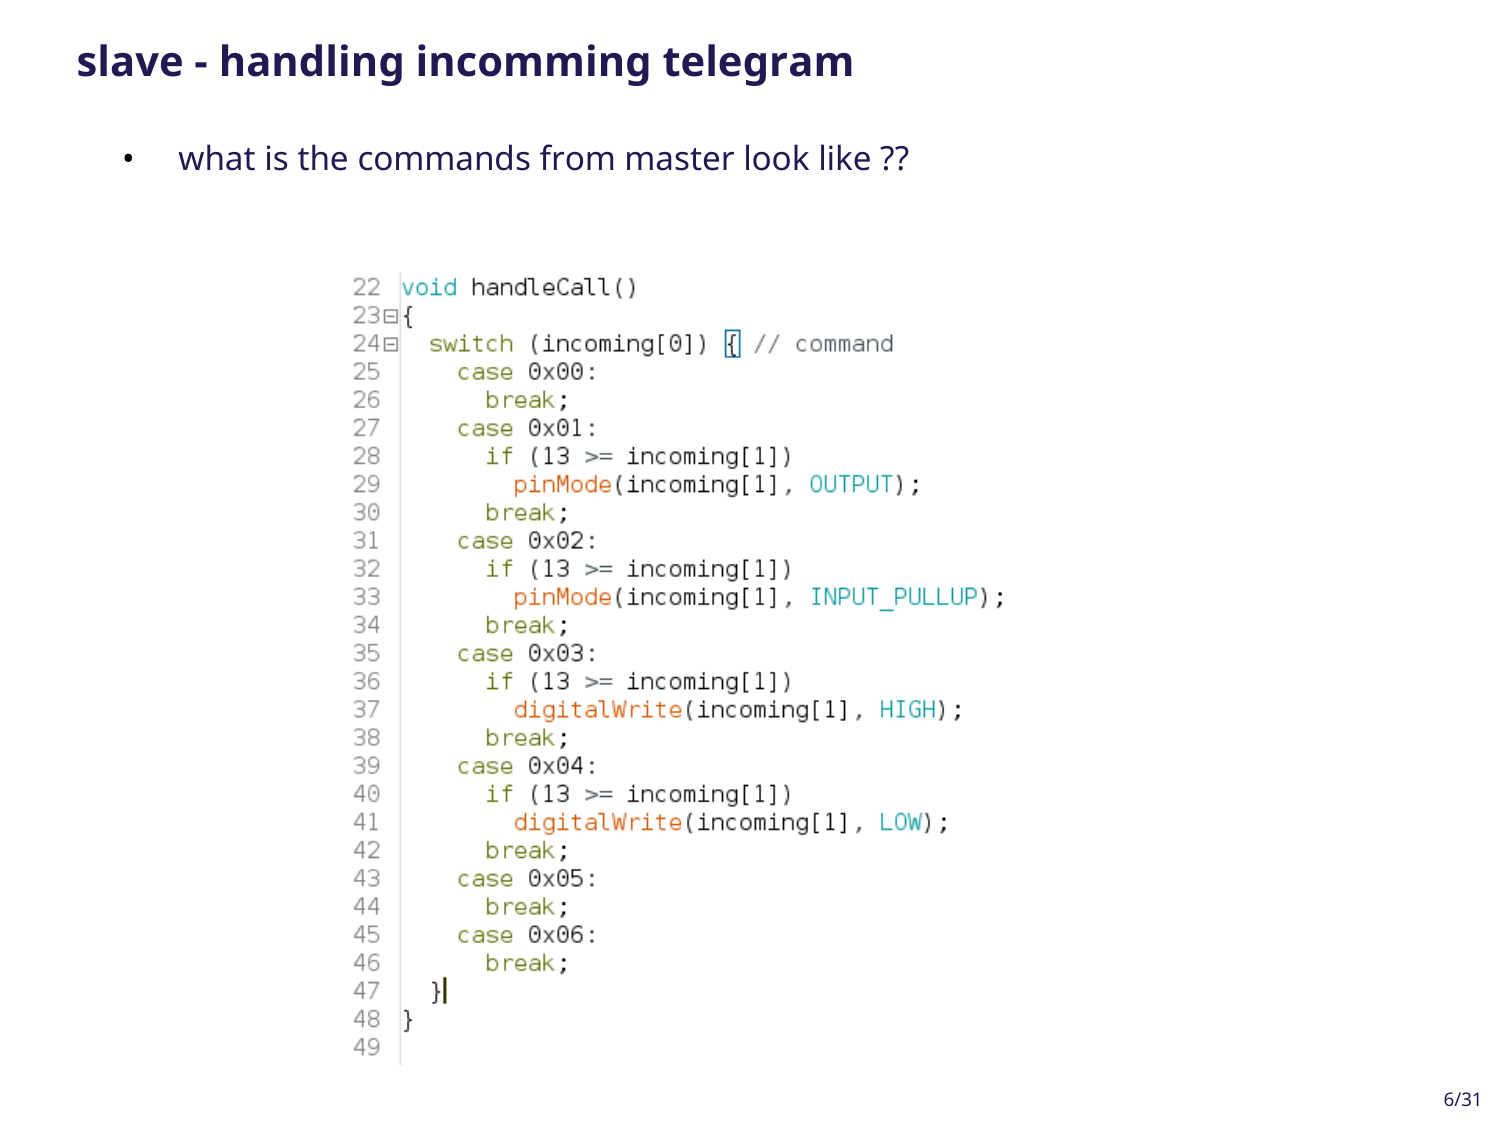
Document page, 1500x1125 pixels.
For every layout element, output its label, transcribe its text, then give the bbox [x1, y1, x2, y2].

title slave - handling incomming telegram [61, 28, 1441, 92]
picture [345, 272, 1038, 1066]
list what is the commands from master look like ?? [60, 135, 1482, 1081]
